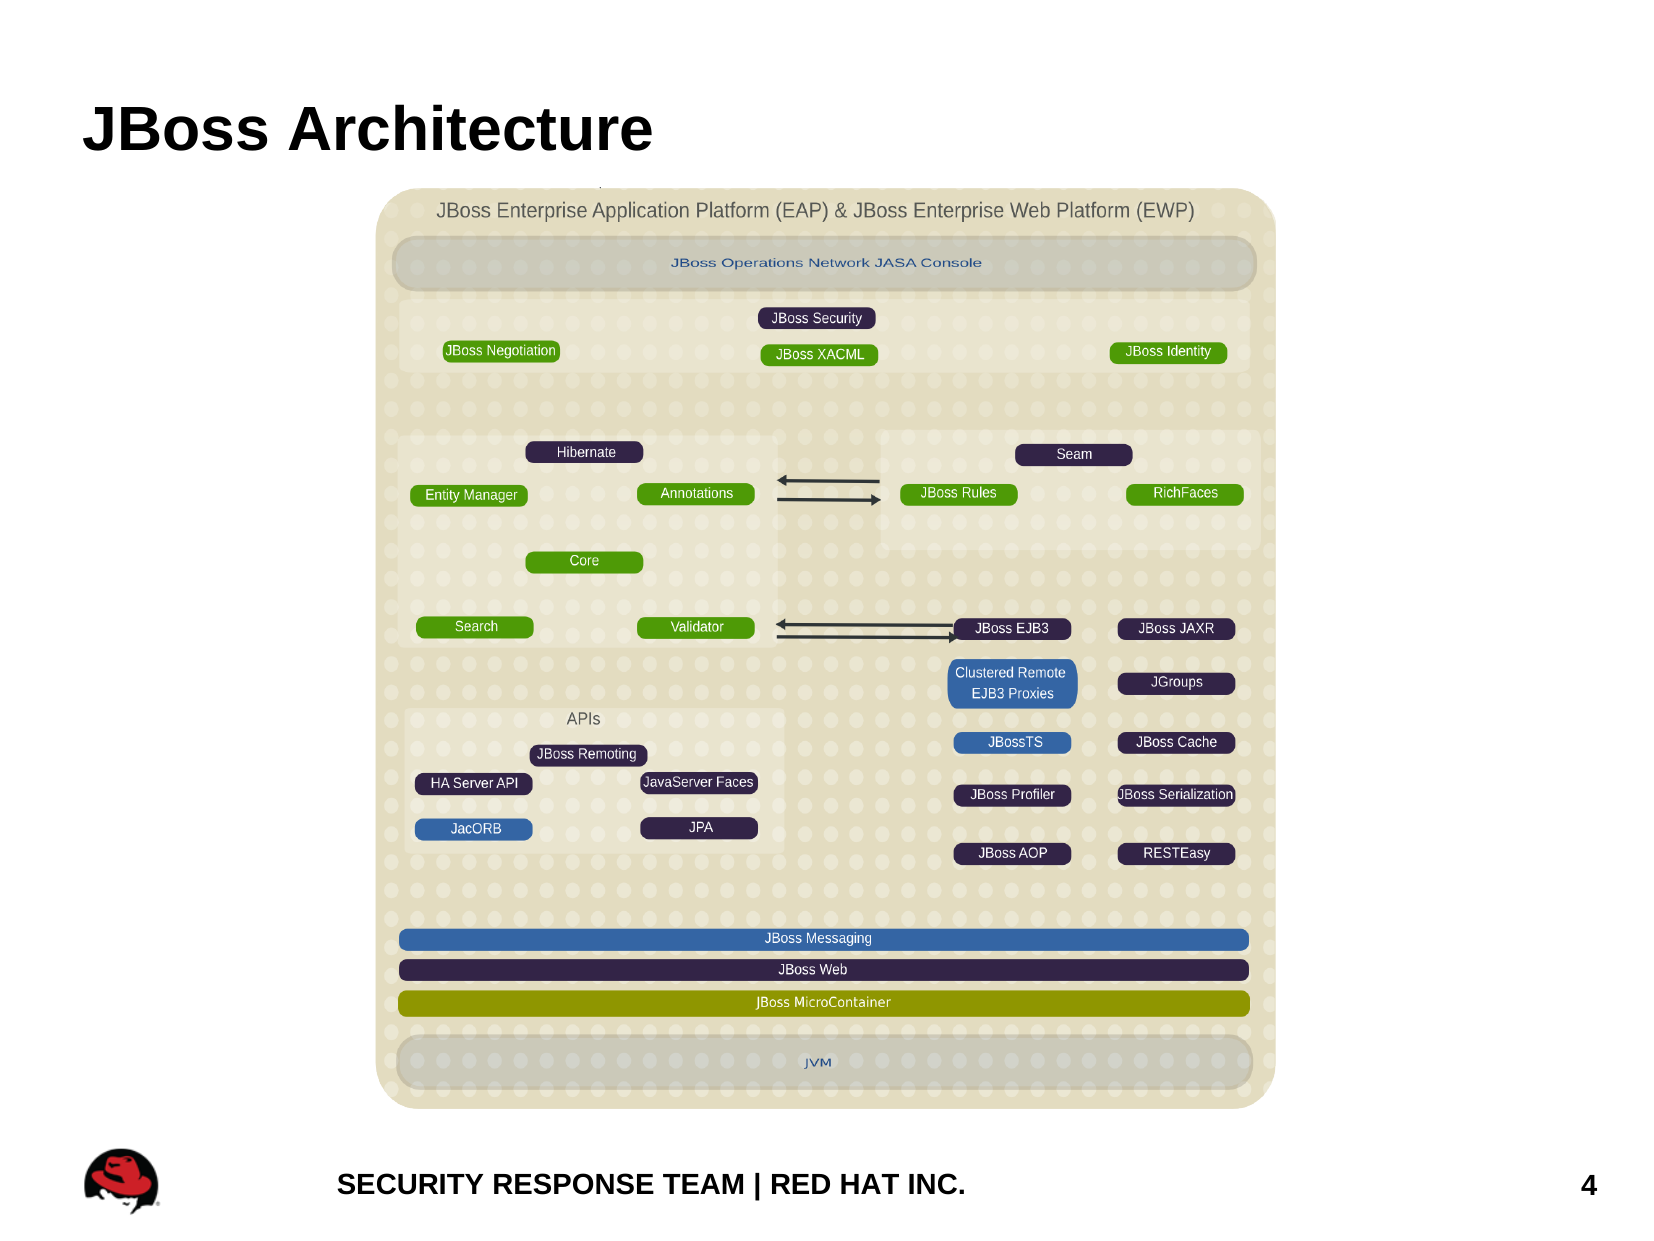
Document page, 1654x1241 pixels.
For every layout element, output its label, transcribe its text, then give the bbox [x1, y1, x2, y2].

title JBoss Architecture [82, 37, 1571, 225]
picture [83, 1146, 166, 1224]
picture [375, 187, 1276, 1109]
